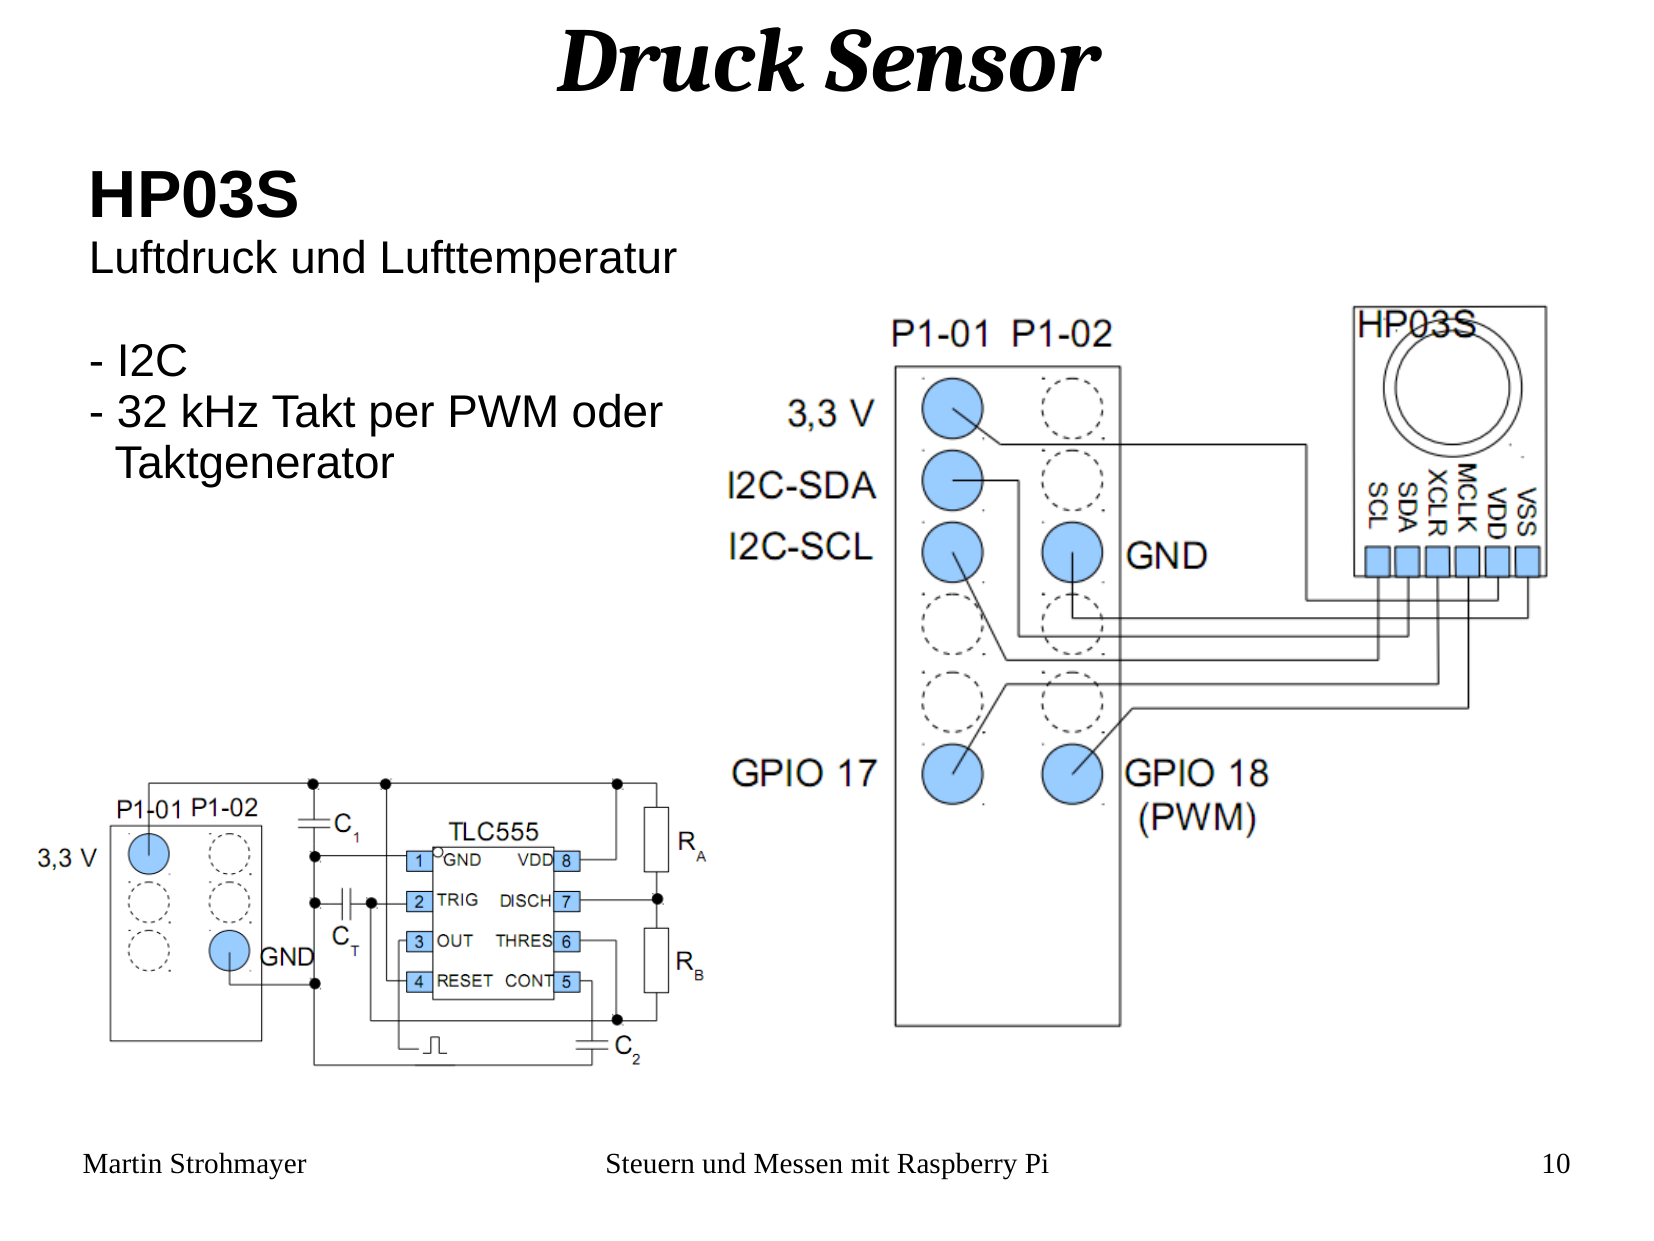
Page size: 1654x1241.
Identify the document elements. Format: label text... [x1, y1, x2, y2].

text_box HP03S Luftdruck und Lufttemperatur - I2C - 32 kHz Takt per PWM oder Taktgenerator [74, 149, 981, 495]
picture [723, 300, 1554, 1029]
picture [35, 770, 711, 1075]
title Druck Sensor [3, 7, 1654, 116]
